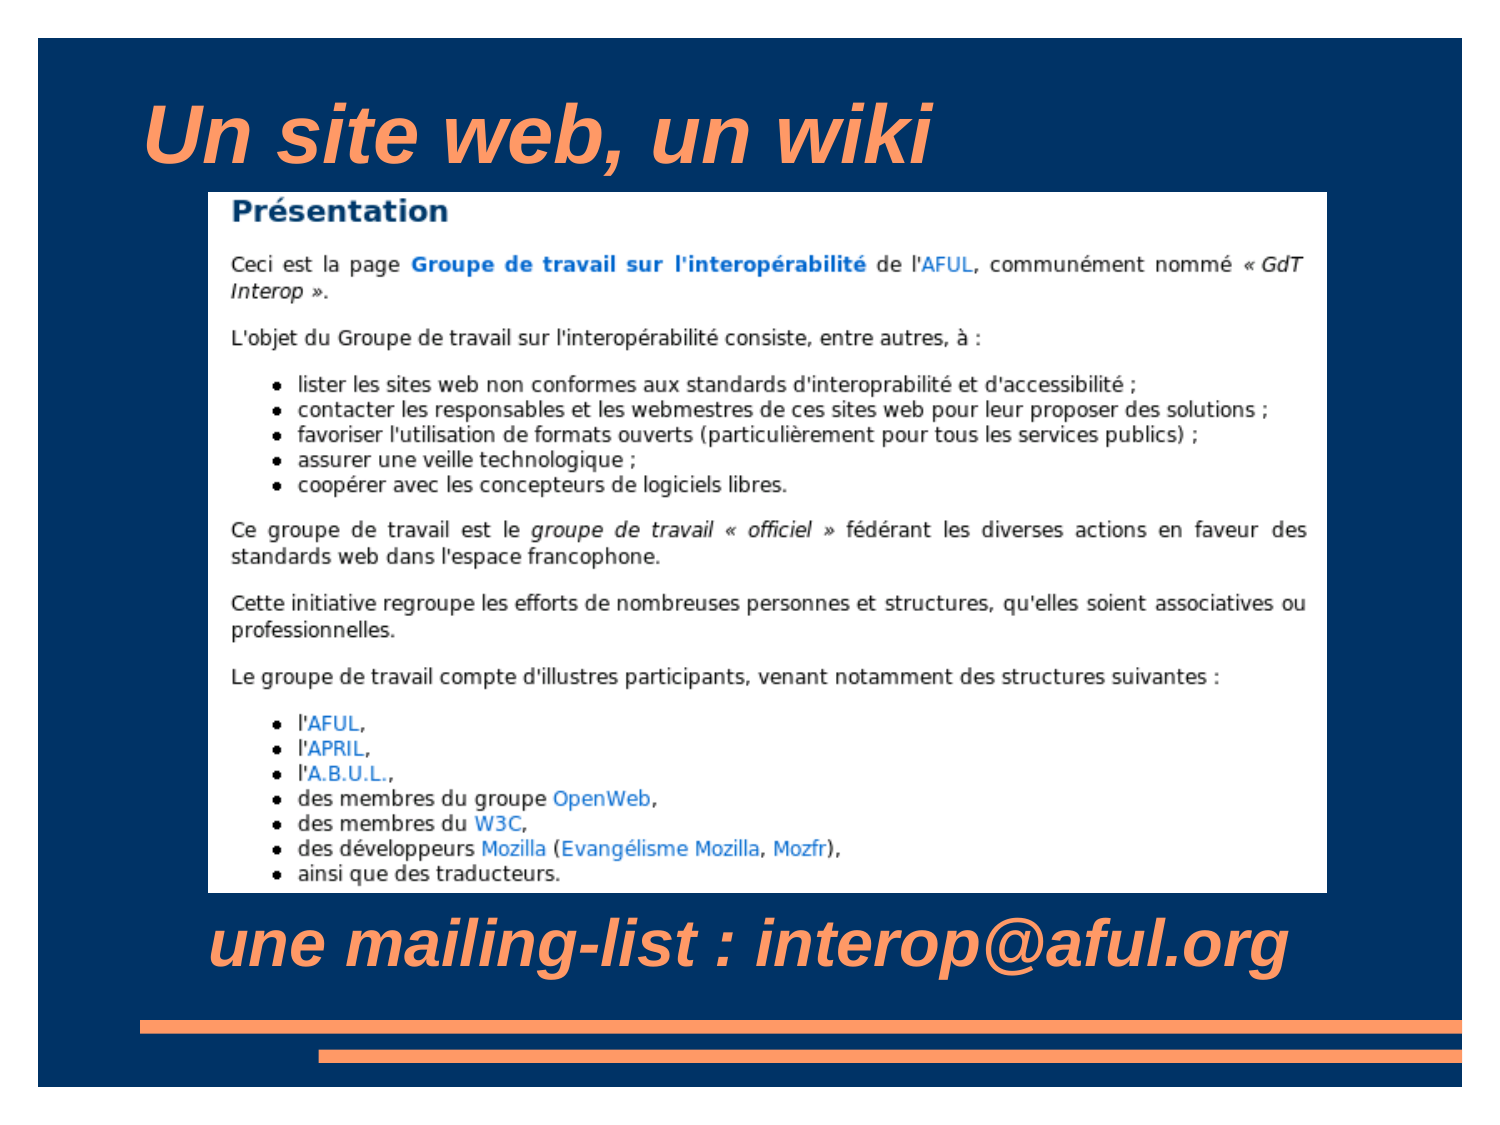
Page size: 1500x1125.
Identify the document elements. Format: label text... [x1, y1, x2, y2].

picture [208, 192, 1327, 893]
title une mailing-list : interop@aful.org [37, 856, 1463, 1032]
title Un site web, un wiki [142, 47, 1359, 223]
